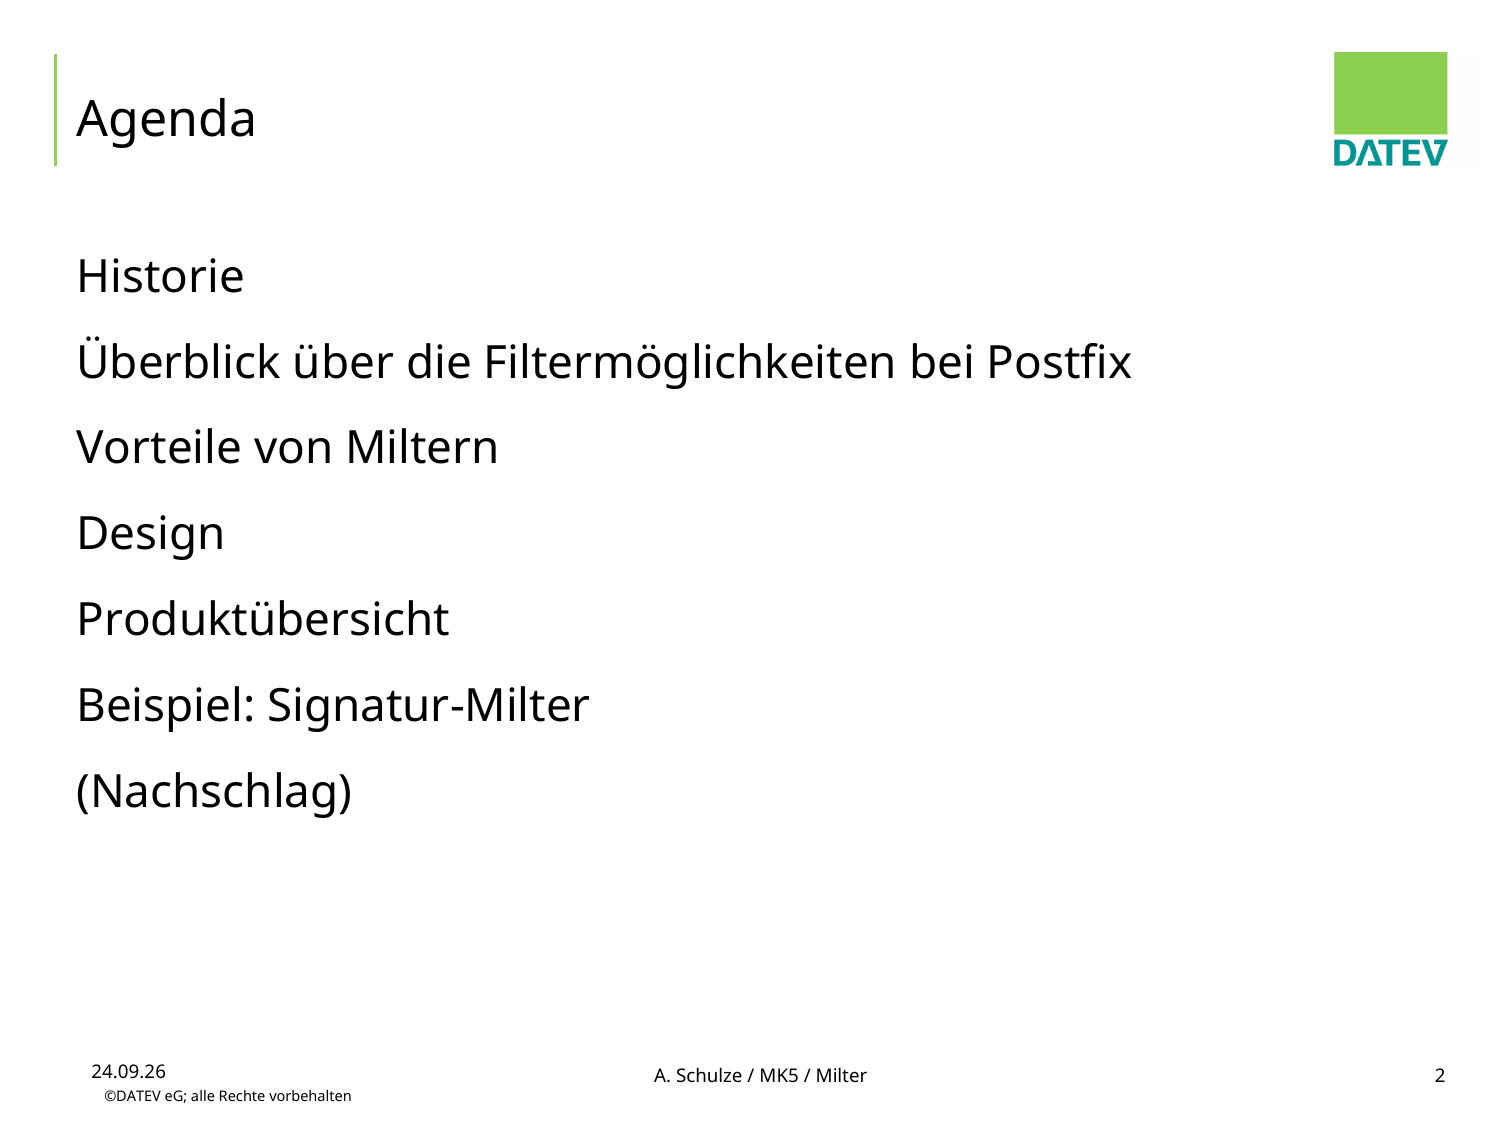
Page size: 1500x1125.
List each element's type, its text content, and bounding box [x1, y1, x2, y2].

picture [1333, 52, 1478, 173]
list Historie Überblick über die Filtermöglichkeiten bei Postfix Vorteile von Miltern Design Produktübersicht Beispiel: Signatur-Milter (Nachschlag) [76, 243, 1447, 1041]
title Agenda [76, 46, 1235, 189]
